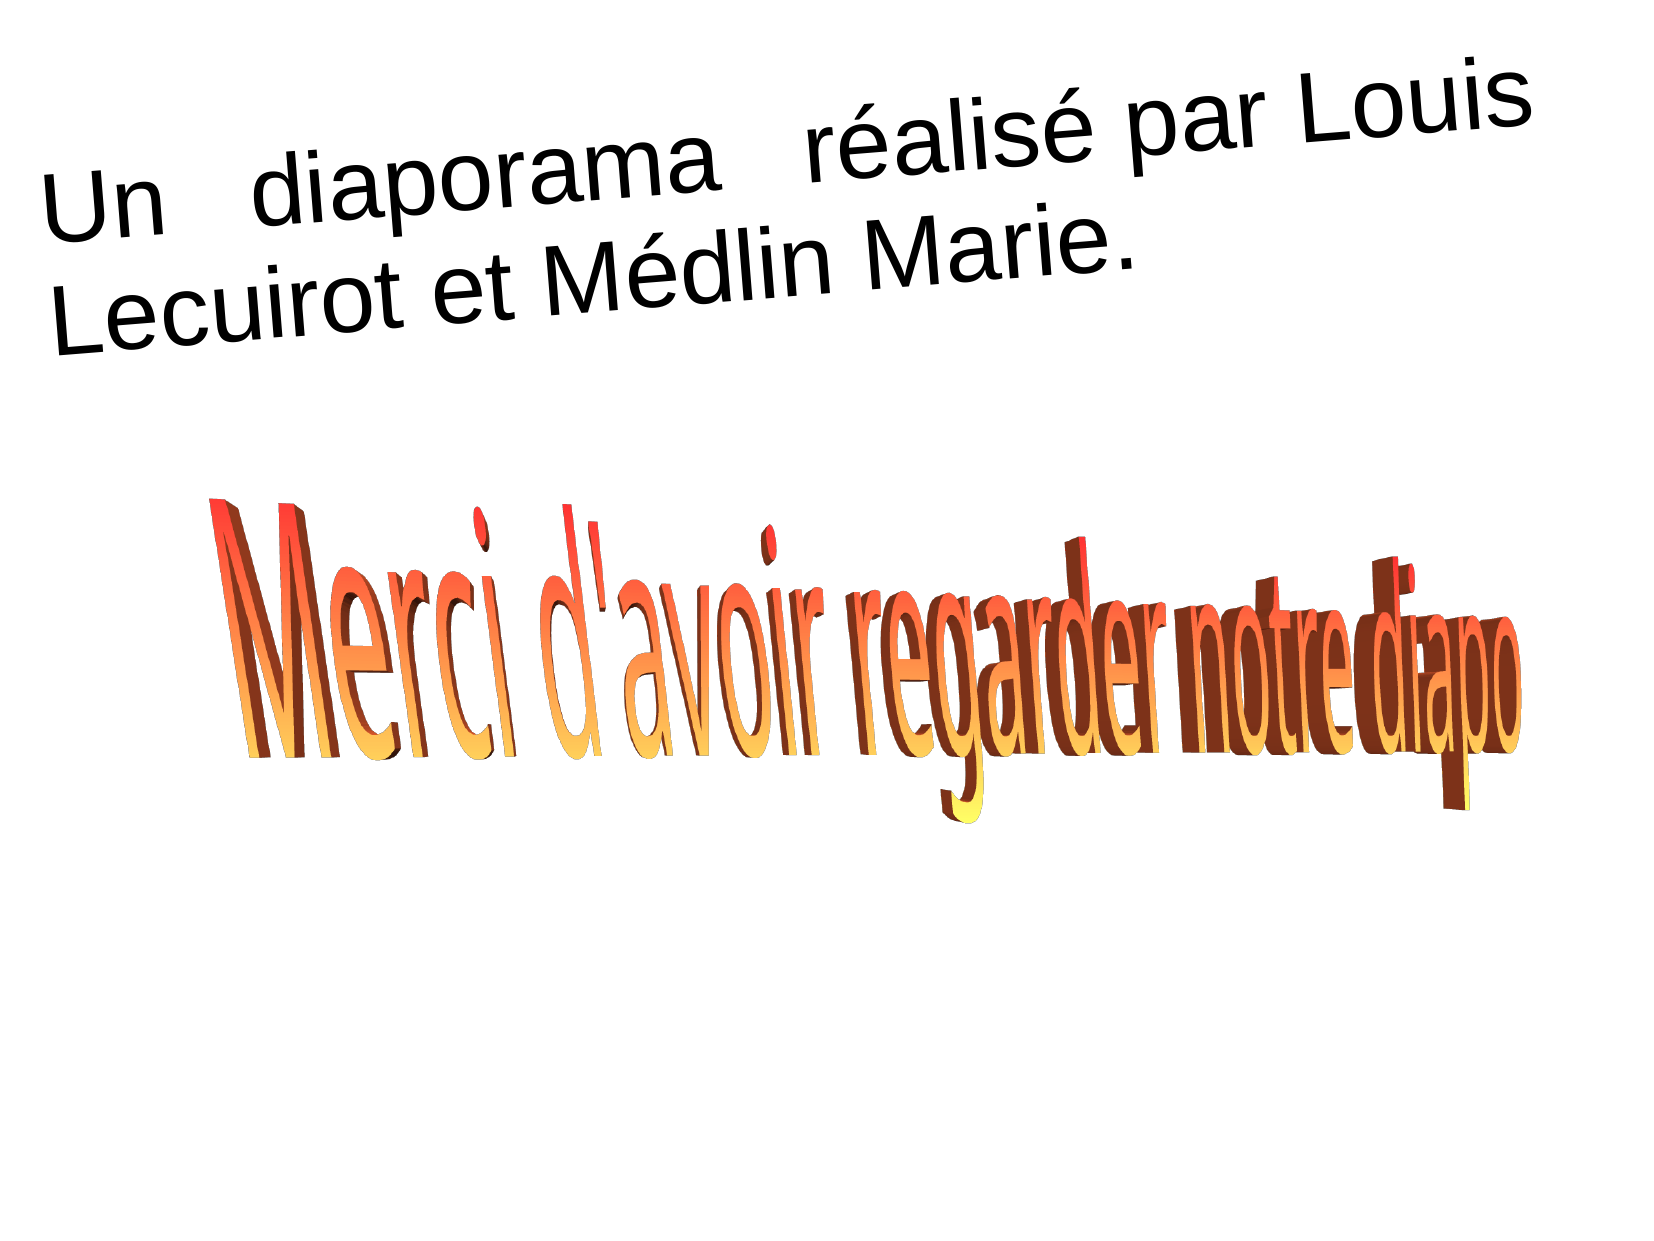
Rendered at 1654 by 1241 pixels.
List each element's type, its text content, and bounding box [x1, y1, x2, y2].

text_box Un diaporama réalisé par Louis Lecuirot et Médlin Marie. [19, 23, 1645, 1166]
